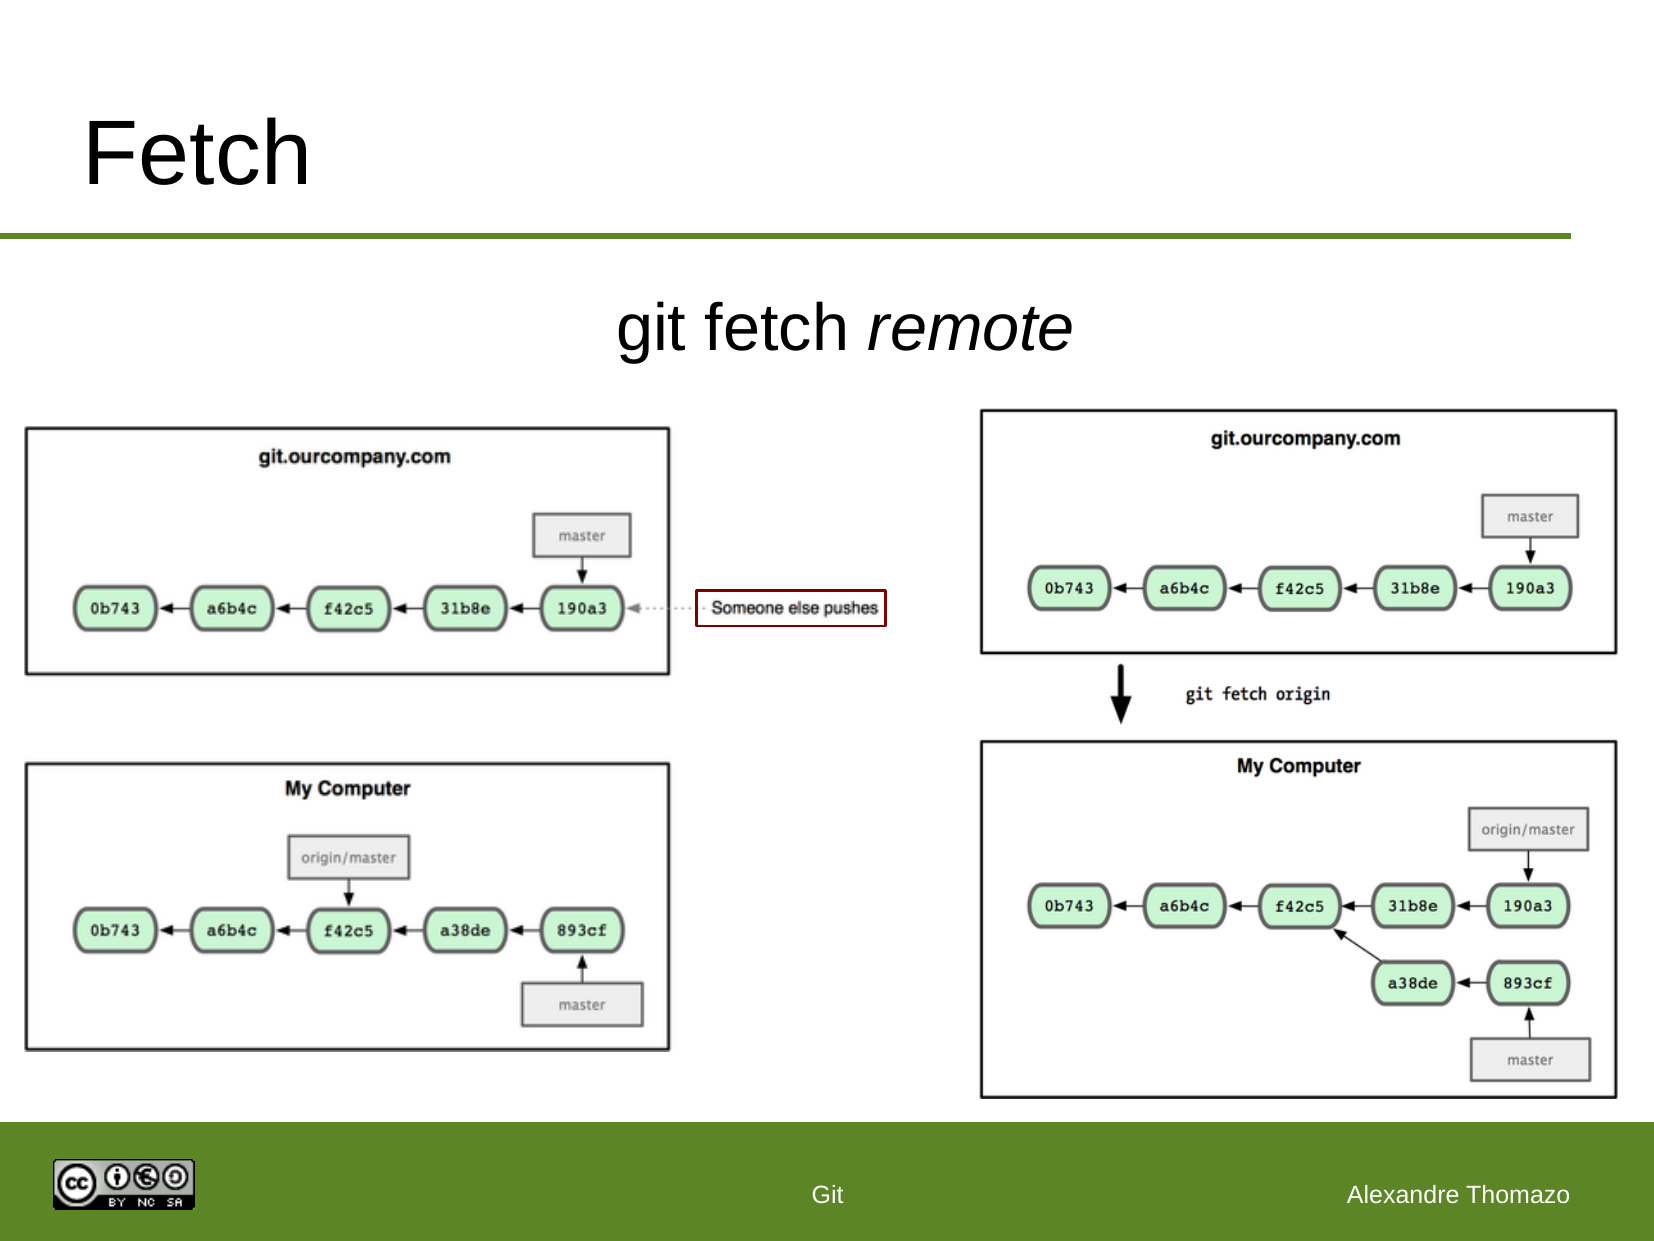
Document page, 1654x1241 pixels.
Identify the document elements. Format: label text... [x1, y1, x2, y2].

title Fetch [82, 49, 1571, 257]
picture [23, 425, 886, 1052]
picture [698, 592, 884, 625]
list git fetch remote [82, 290, 1538, 1010]
picture [53, 1159, 195, 1210]
picture [978, 407, 1619, 1099]
